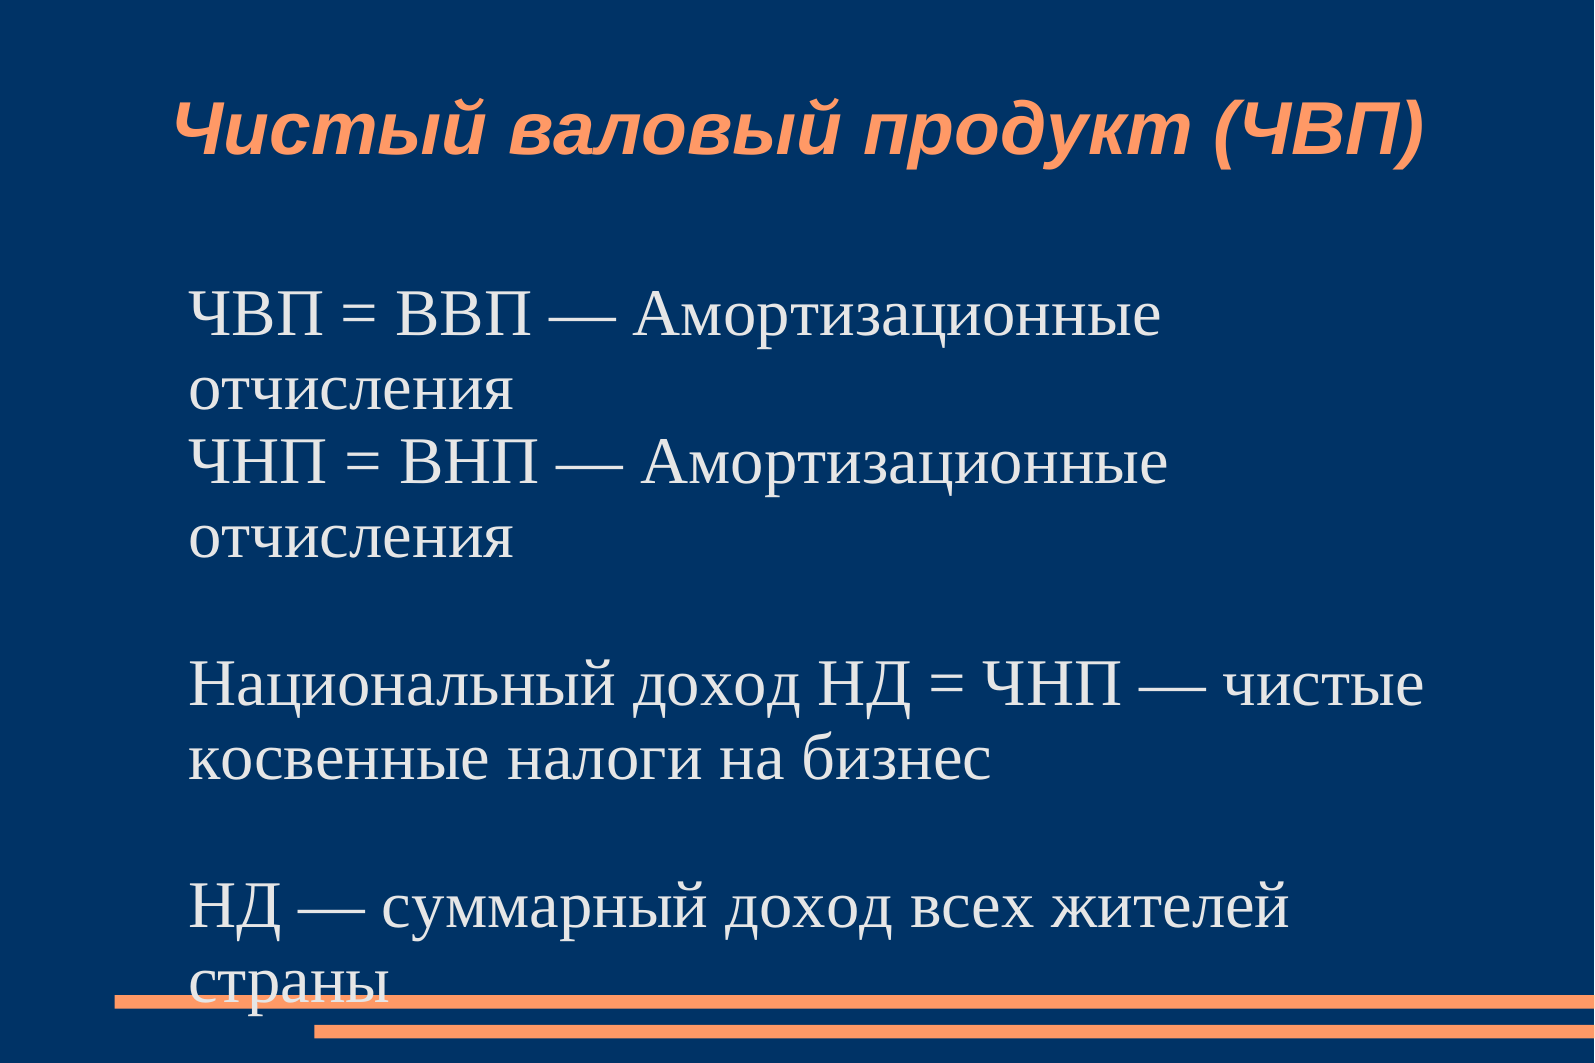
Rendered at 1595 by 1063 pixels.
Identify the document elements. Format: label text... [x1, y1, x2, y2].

list ЧВП = ВВП — Амортизационные отчисления ЧНП = ВНП — Амортизационные отчисления Национальный доход НД = ЧНП — чистые косвенные налоги на бизнес НД — суммарный доход всех жителей страны [117, 276, 1505, 956]
title Чистый валовый продукт (ЧВП) [117, 47, 1479, 210]
